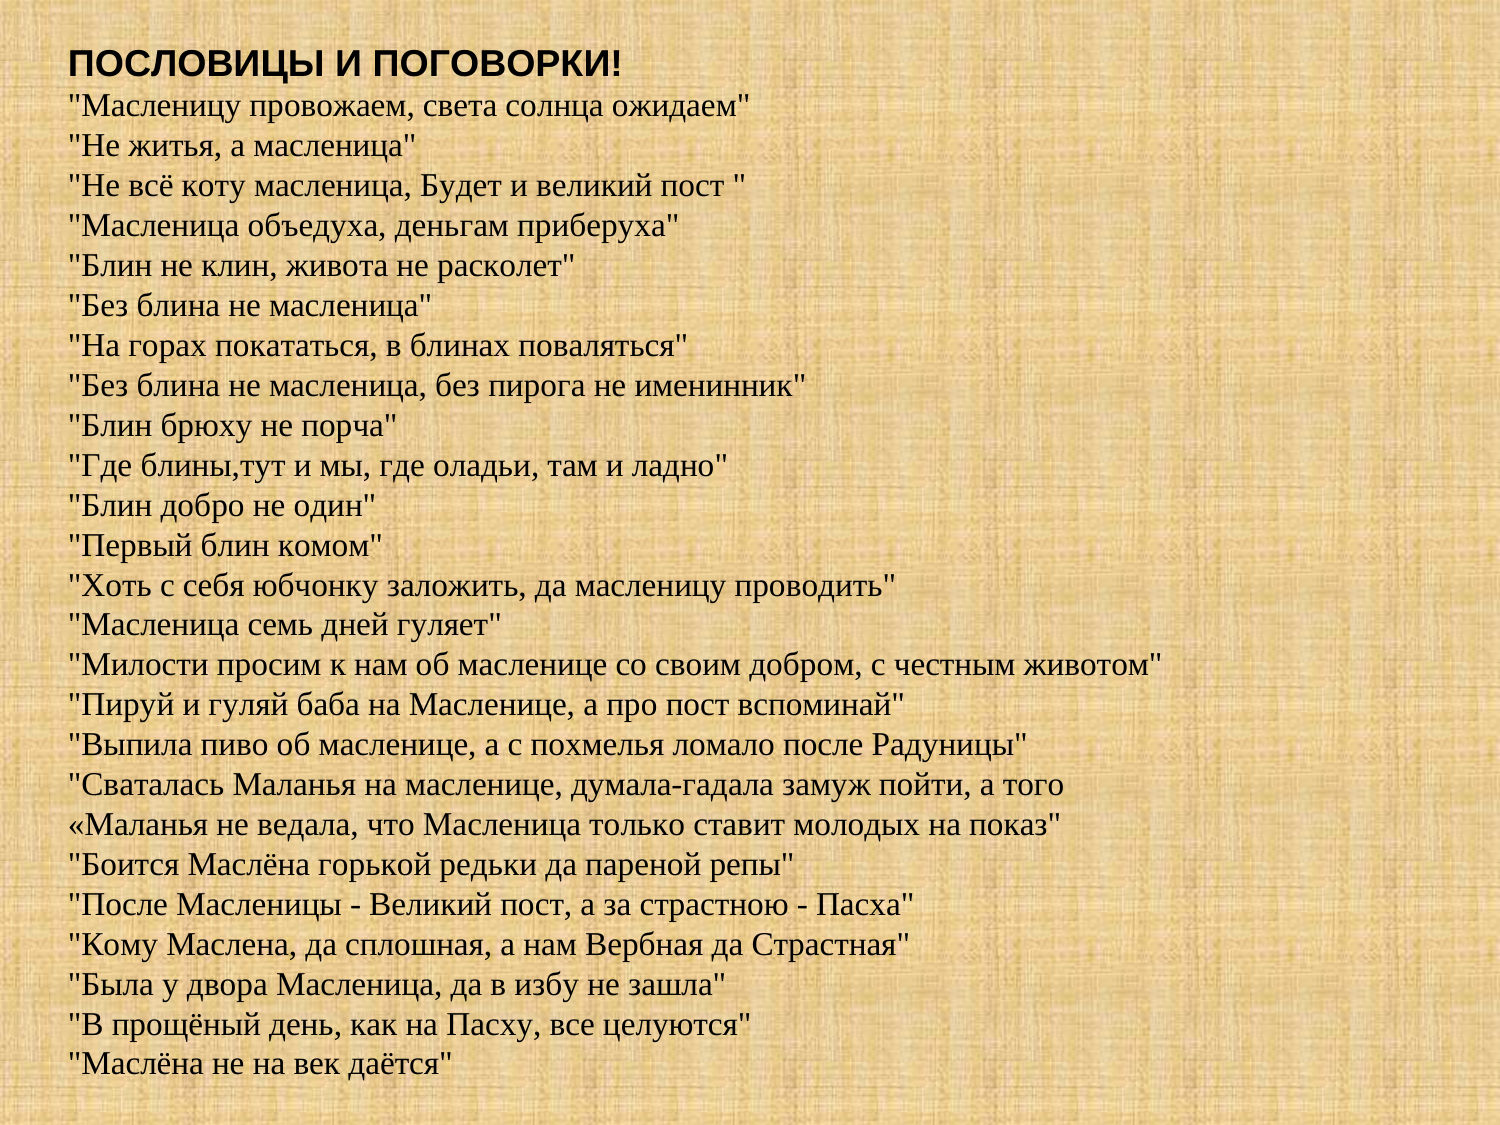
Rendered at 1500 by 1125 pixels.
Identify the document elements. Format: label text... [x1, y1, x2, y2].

text_box ПОСЛОВИЦЫ И ПОГОВОРКИ! "Масленицу провожаем, света солнца ожидаем" "Не житья, а масленица" "Не всё коту масленица, Будет и великий пост " "Масленица объедуха, деньгам приберуха" "Блин не клин, живота не расколет" "Без блина не масленица" "На горах покататься, в блинах поваляться" "Без блина не масленица, без пирога не именинник" "Блин брюху не порча" "Где блины,тут и мы, где оладьи, там и ладно" "Блин добро не один" "Первый блин комом" "Хоть с себя юбчонку заложить, да масленицу проводить" "Масленица семь дней гуляет" "Милости просим к нам об масленице со своим добром, с честным животом" "Пируй и гуляй баба на Масленице, а про пост вспоминай" "Выпила пиво об масленице, а с похмелья ломало после Радуницы" "Сваталась Маланья на масленице, думала-гадала замуж пойти, а того «Маланья не ведала, что Масленица только ставит молодых на показ" "Боится Маслёна горькой редьки да пареной репы" "После Масленицы - Великий пост, а за страстною - Пасха" "Кому Маслена, да сплошная, а нам Вербная да Страстная" "Была у двора Масленица, да в избу не зашла" "В прощёный день, как на Пасху, все целуются" "Маслёна не на век даётся" [53, 30, 1389, 1090]
picture [0, 0, 1500, 1125]
